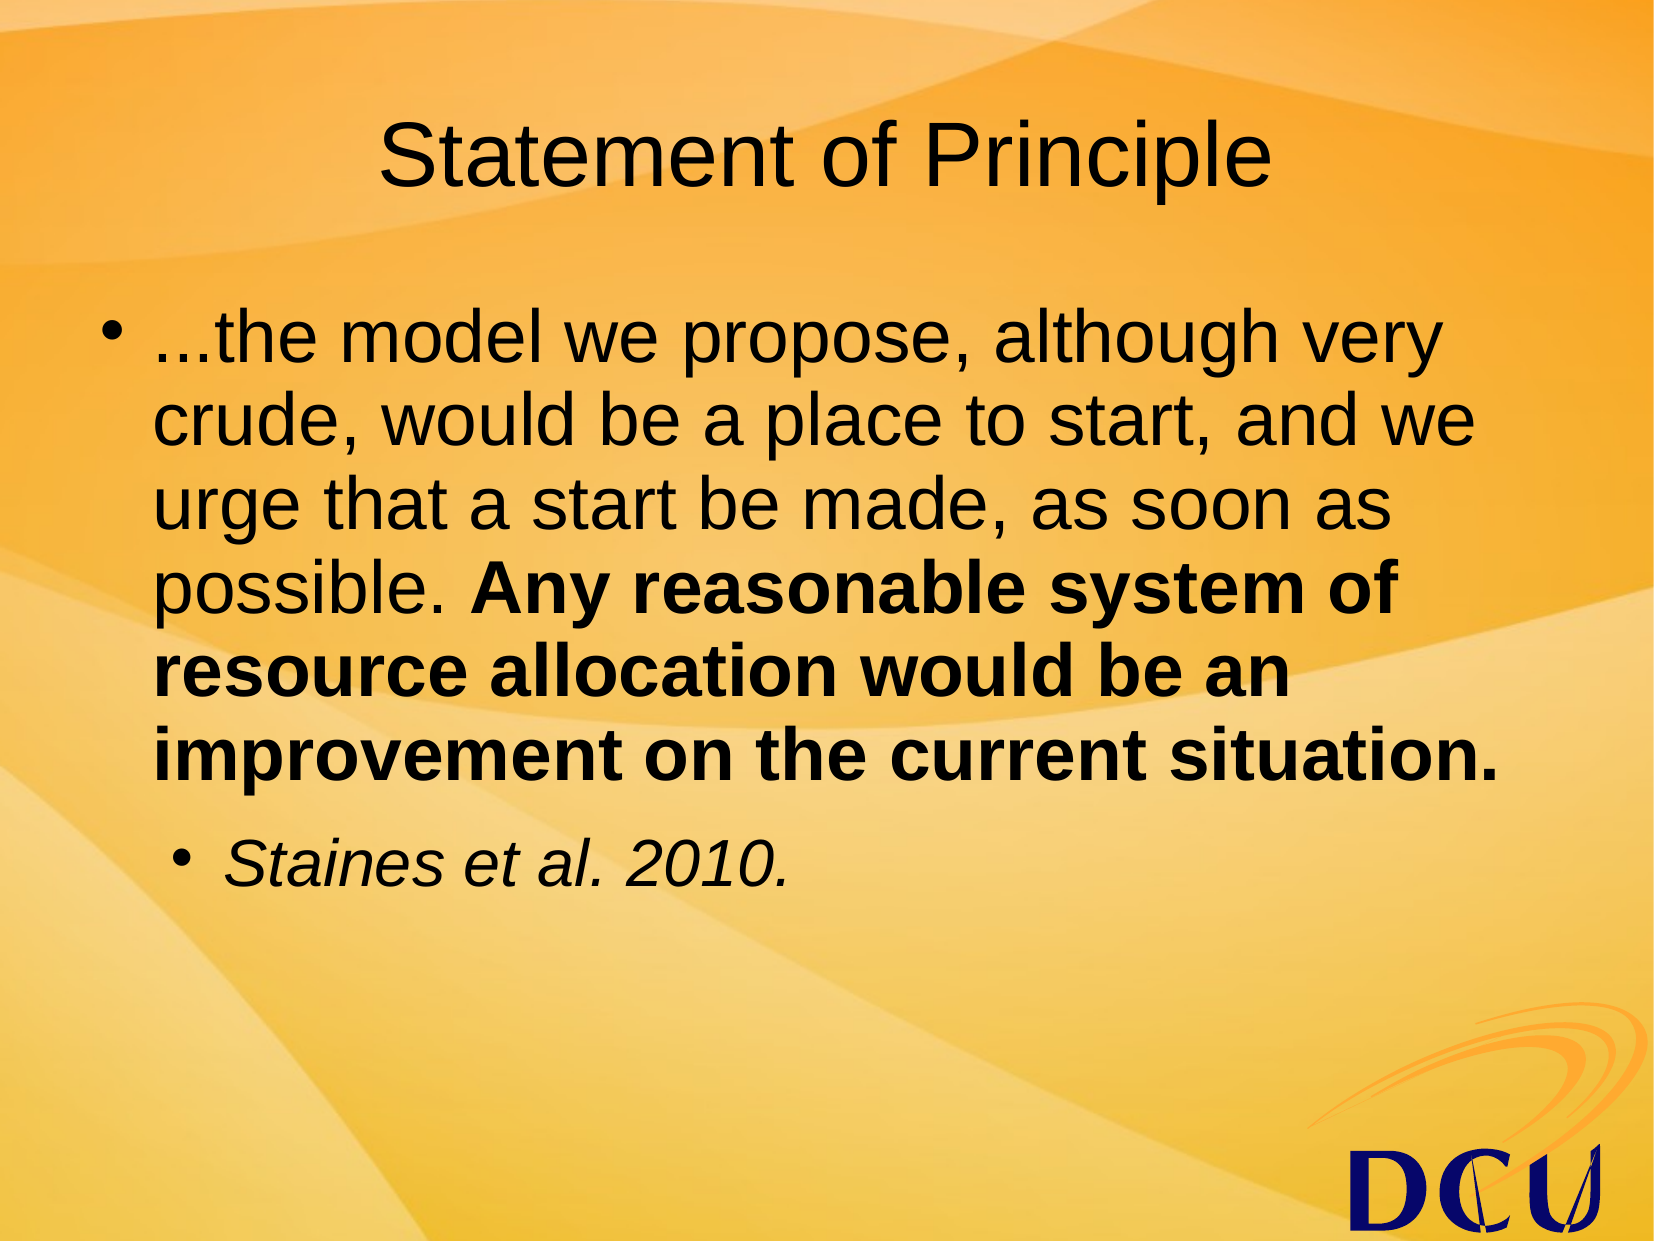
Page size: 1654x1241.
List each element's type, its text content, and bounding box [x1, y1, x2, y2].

list ...the model we propose, although very crude, would be a place to start, and we urge that a start be made, as soon as possible. Any reasonable system of resource allocation would be an improvement on the current situation. Staines et al. 2010. [82, 290, 1571, 1109]
list ...the model we propose, although very crude, would be a place to start, and we urge that a start be made, as soon as possible. Any reasonable system of resource allocation would be an improvement on the current situation. Staines et al. 2010. [82, 290, 168, 393]
title Statement of Principle [82, 49, 1571, 257]
picture [0, 0, 1654, 1241]
